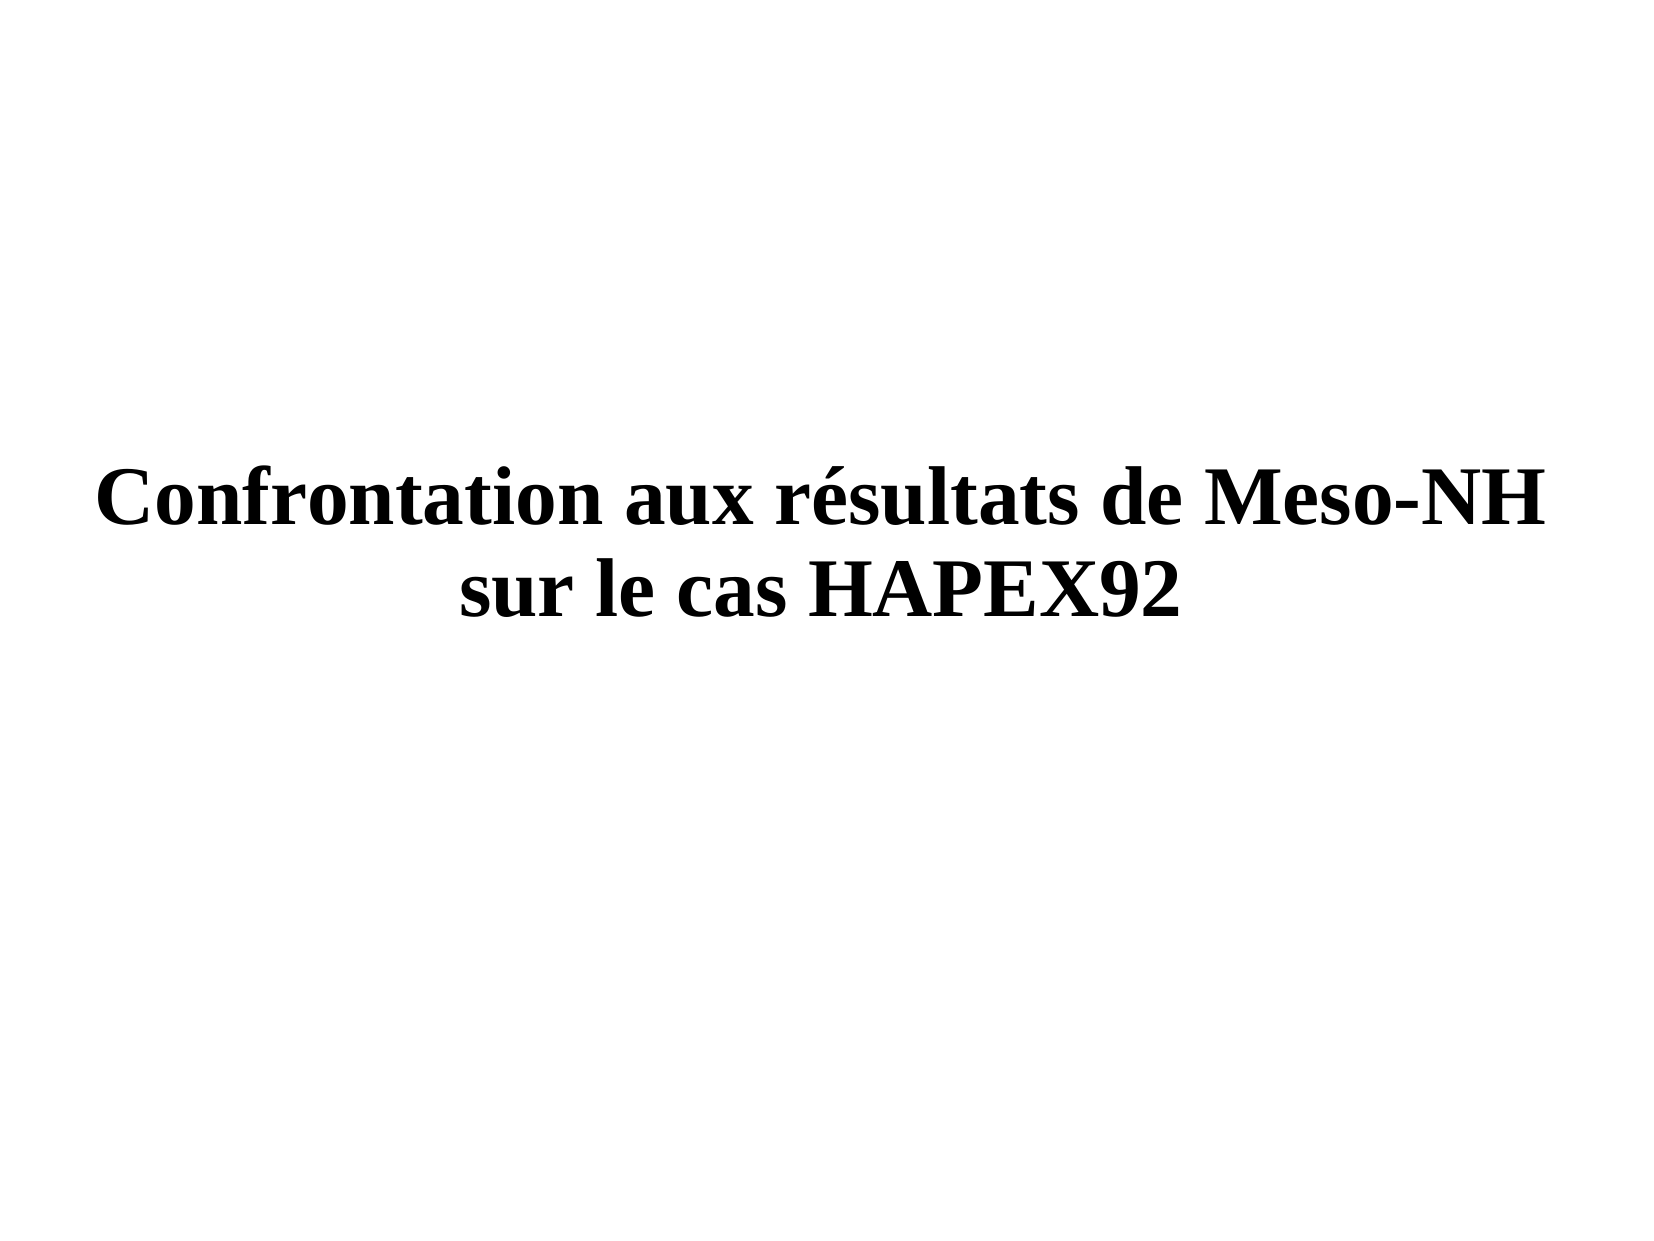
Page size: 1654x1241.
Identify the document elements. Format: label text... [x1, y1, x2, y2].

text_box Confrontation aux résultats de Meso-NH sur le cas HAPEX92 [94, 450, 1548, 701]
